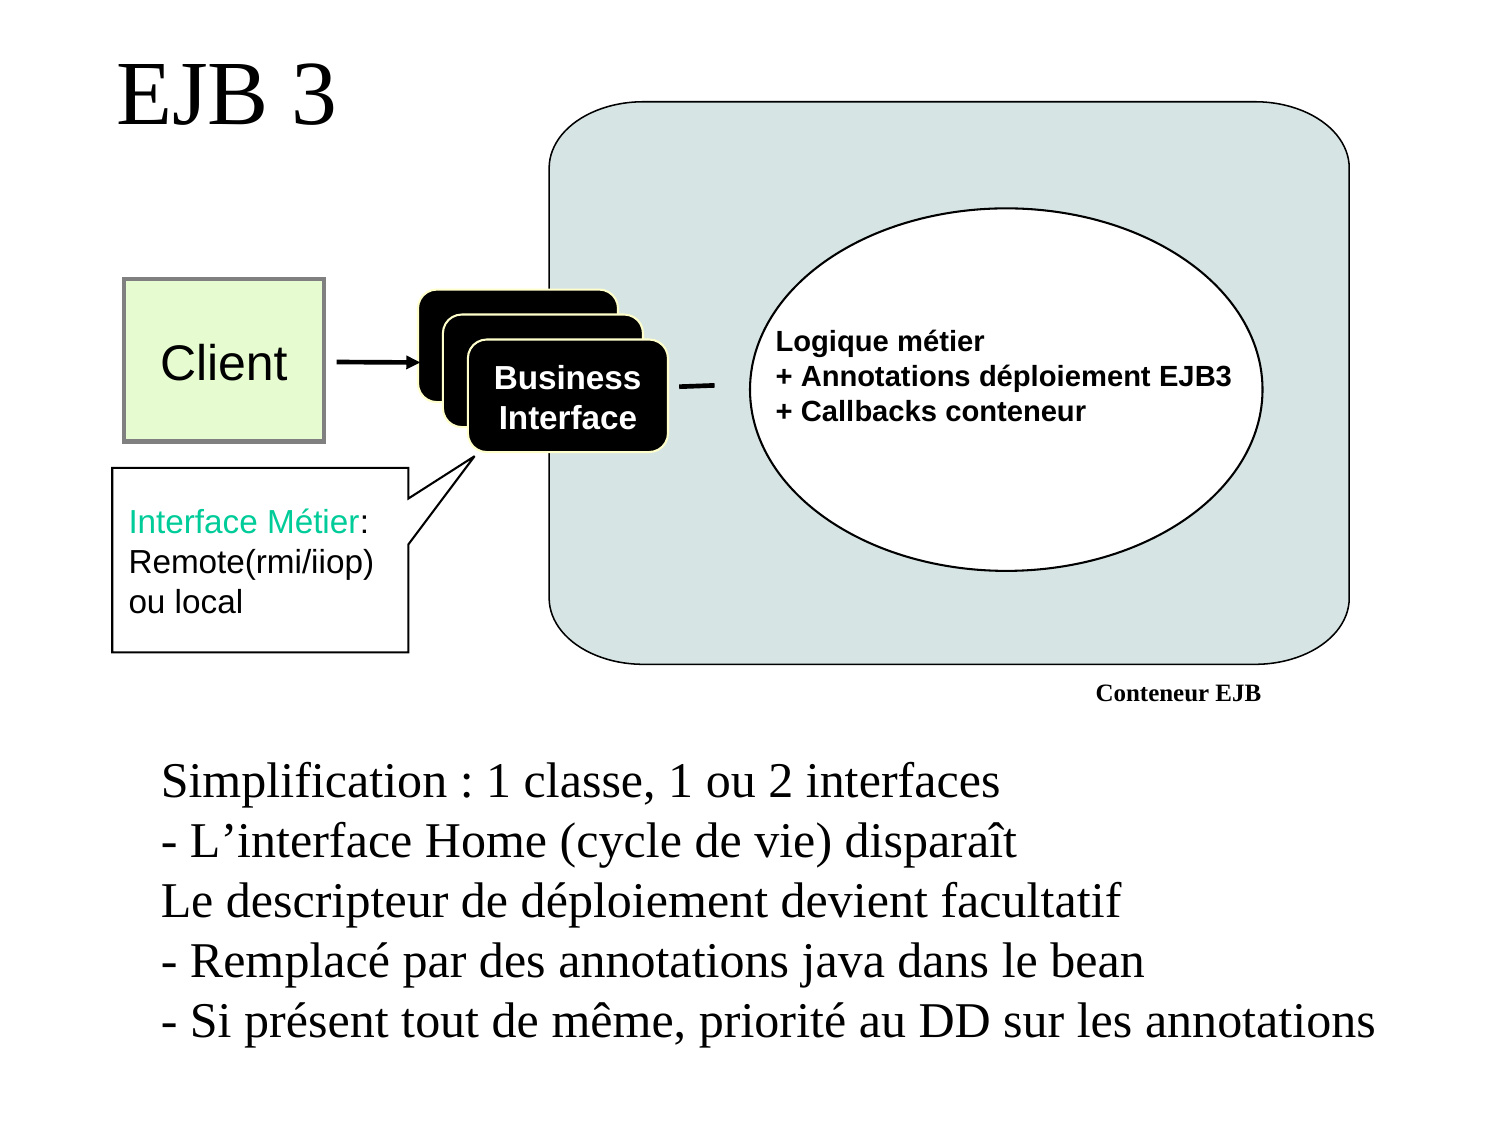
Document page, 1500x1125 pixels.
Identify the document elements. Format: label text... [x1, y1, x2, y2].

text_box Business Interface [467, 339, 668, 453]
title EJB 3 [0, 0, 455, 188]
text_box Conteneur EJB [1080, 669, 1277, 715]
text_box [112, 456, 475, 653]
text_box [417, 101, 1350, 665]
text_box Logique métier + Annotations déploiement EJB3 + Callbacks conteneur [760, 314, 1248, 435]
text_box Interface Métier: Remote(rmi/iiop) ou local [113, 492, 390, 628]
text_box Simplification : 1 classe, 1 ou 2 interfaces - L’interface Home (cycle de vie) disparaît Le descripteur de déploiement devient facultatif - Remplacé par des annotations java dans le bean - Si présent tout de même, priorité au DD sur les annotations [146, 739, 1392, 1056]
text_box Client [123, 279, 324, 442]
